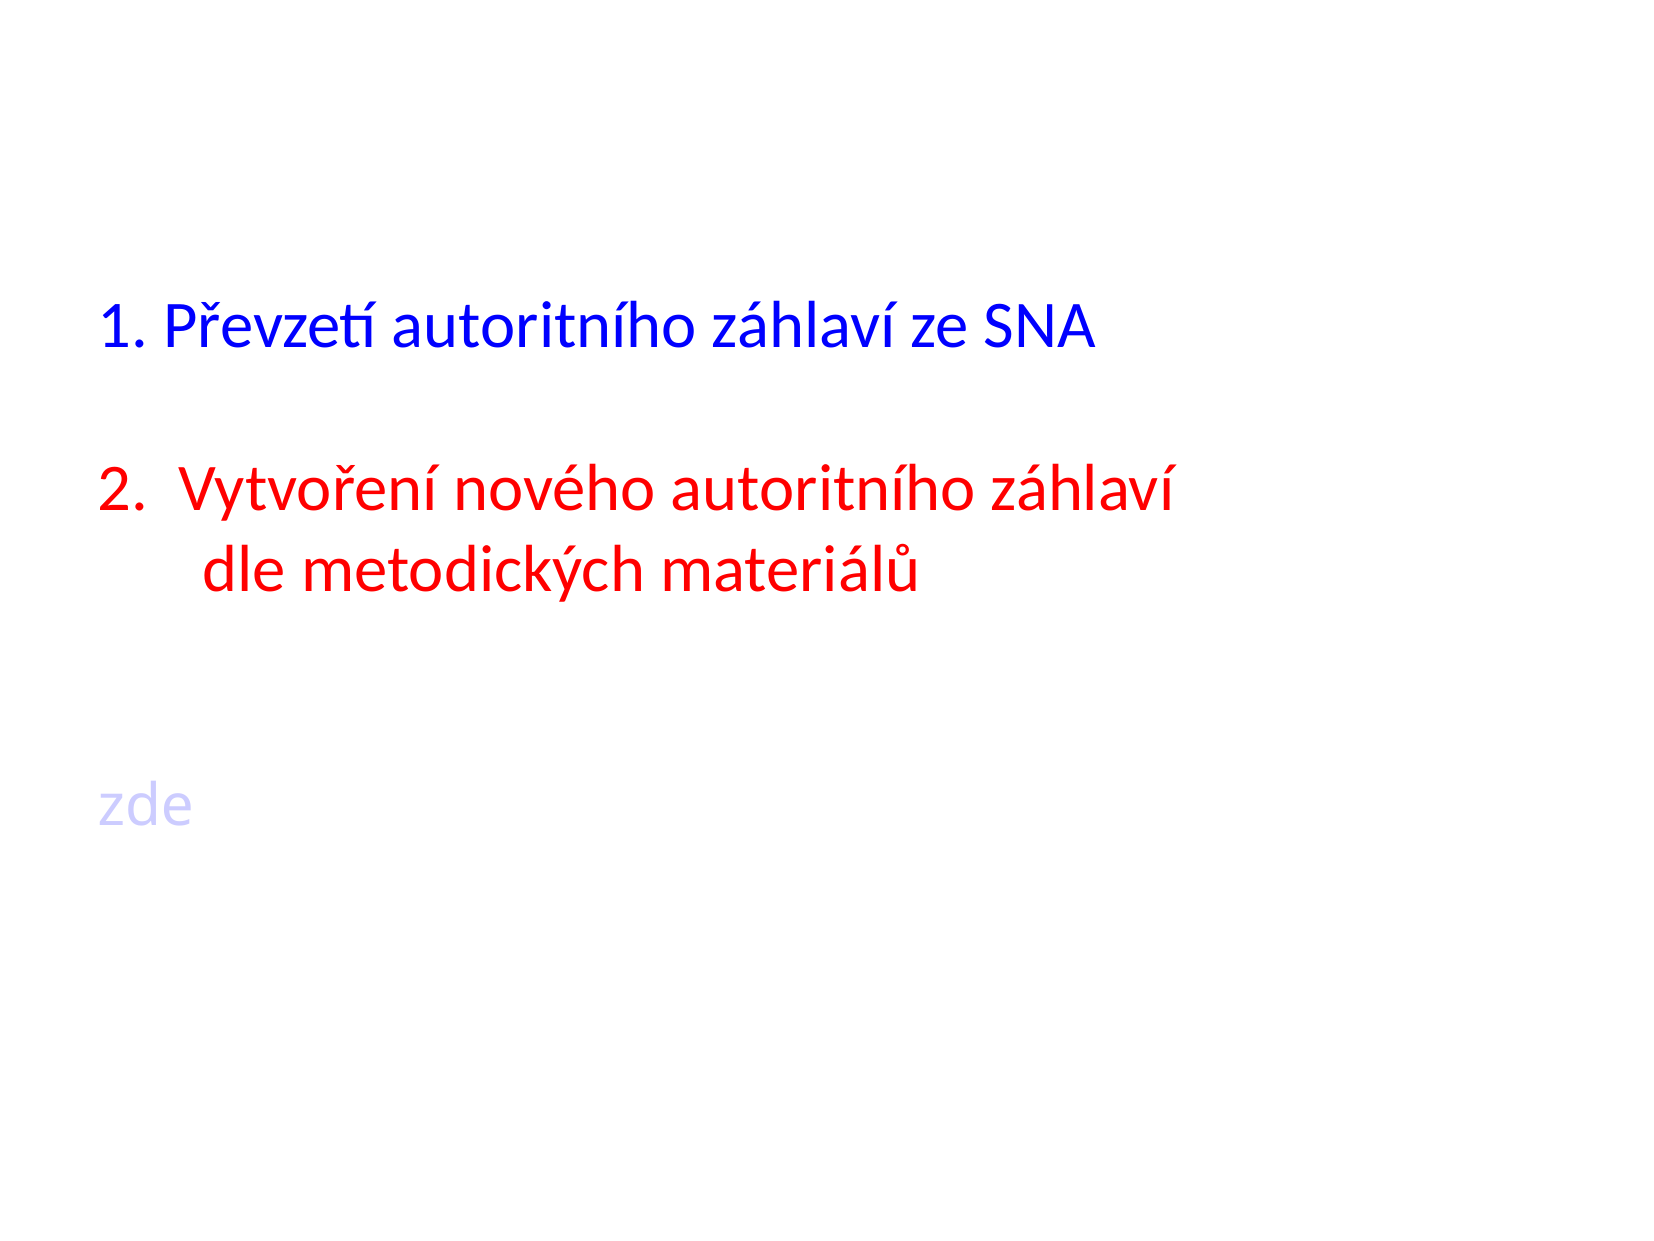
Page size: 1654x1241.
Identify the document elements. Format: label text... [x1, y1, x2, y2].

list 1. Převzetí autoritního záhlaví ze SNA 2. Vytvoření nového autoritního záhlaví dle metodických materiálů zde [82, 290, 1571, 1010]
